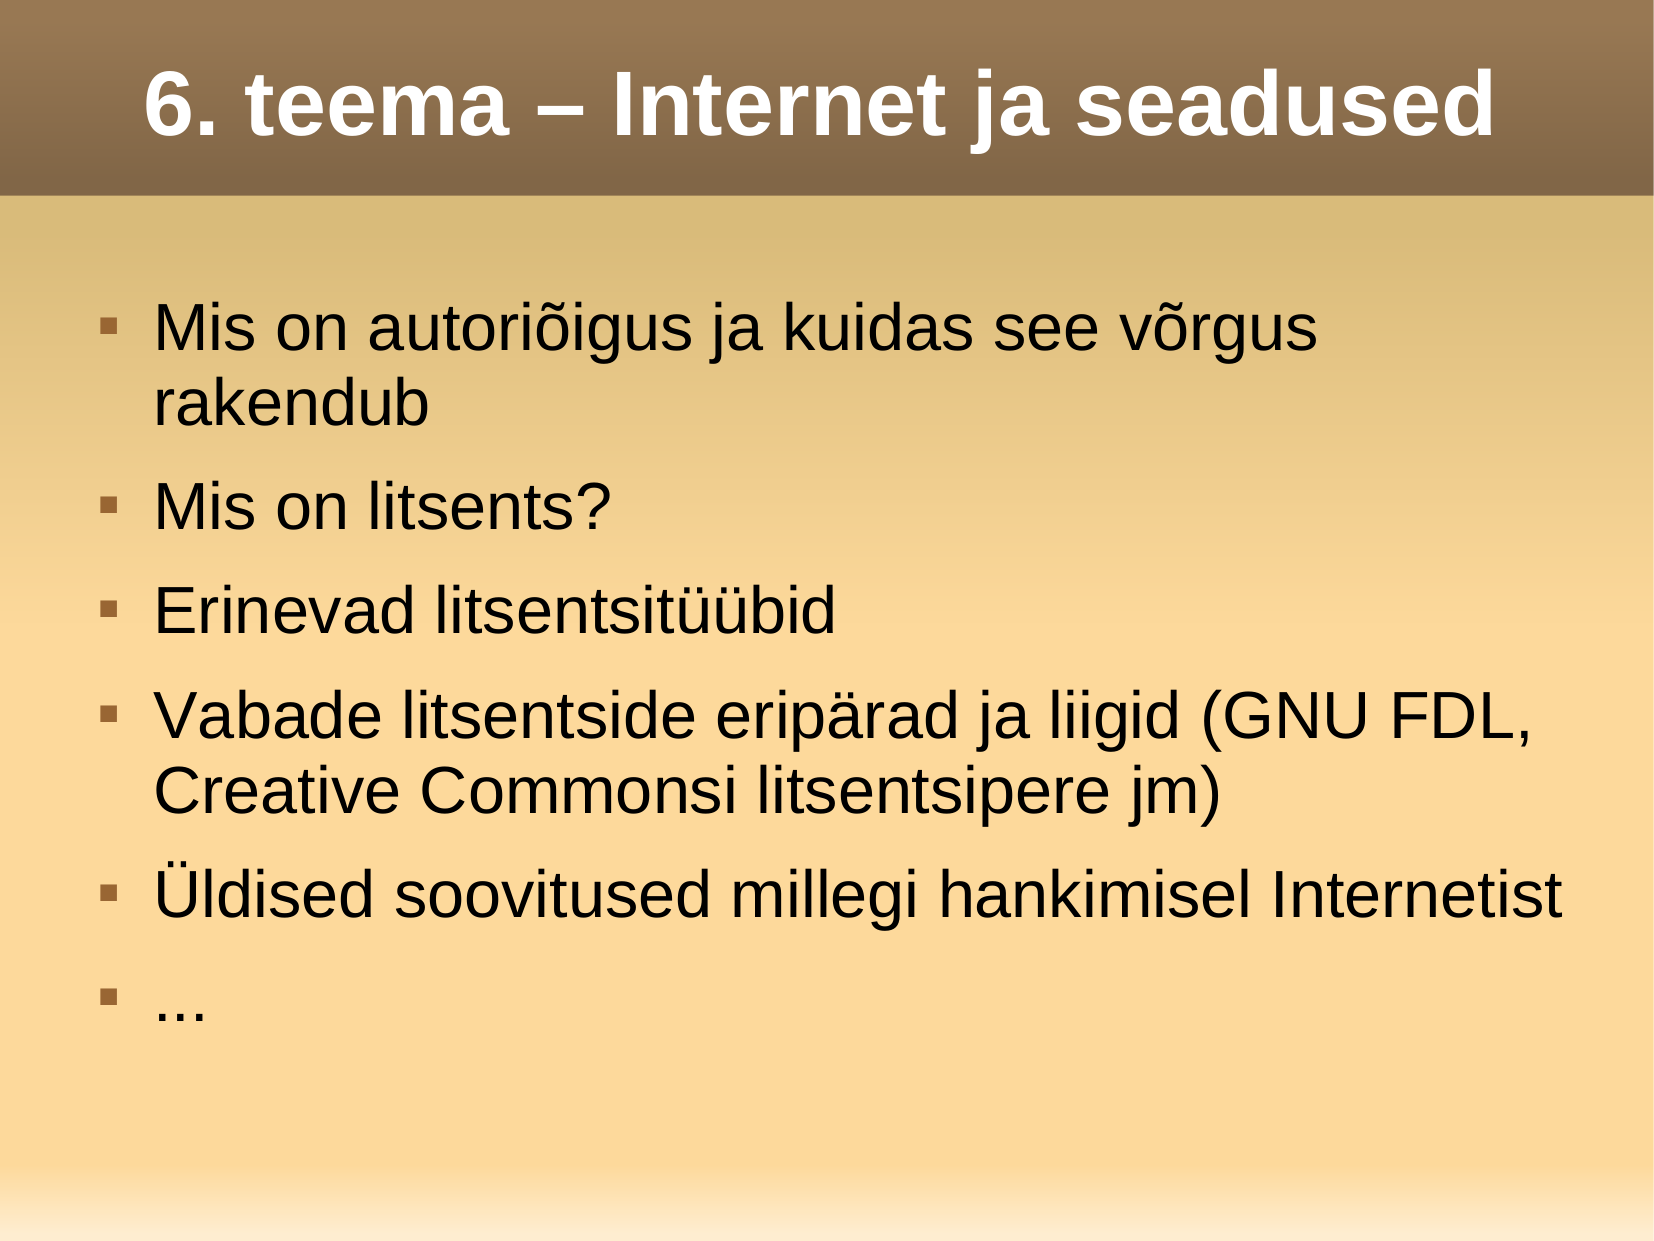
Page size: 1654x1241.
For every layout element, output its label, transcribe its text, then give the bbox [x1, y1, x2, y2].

list Mis on autoriõigus ja kuidas see võrgus rakendub Mis on litsents? Erinevad litsentsitüübid Vabade litsentside eripärad ja liigid (GNU FDL, Creative Commonsi litsentsipere jm) Üldised soovitused millegi hankimisel Internetist ... [82, 290, 1571, 1094]
picture [0, 0, 1654, 1241]
title 6. teema – Internet ja seadused [76, 7, 1565, 200]
